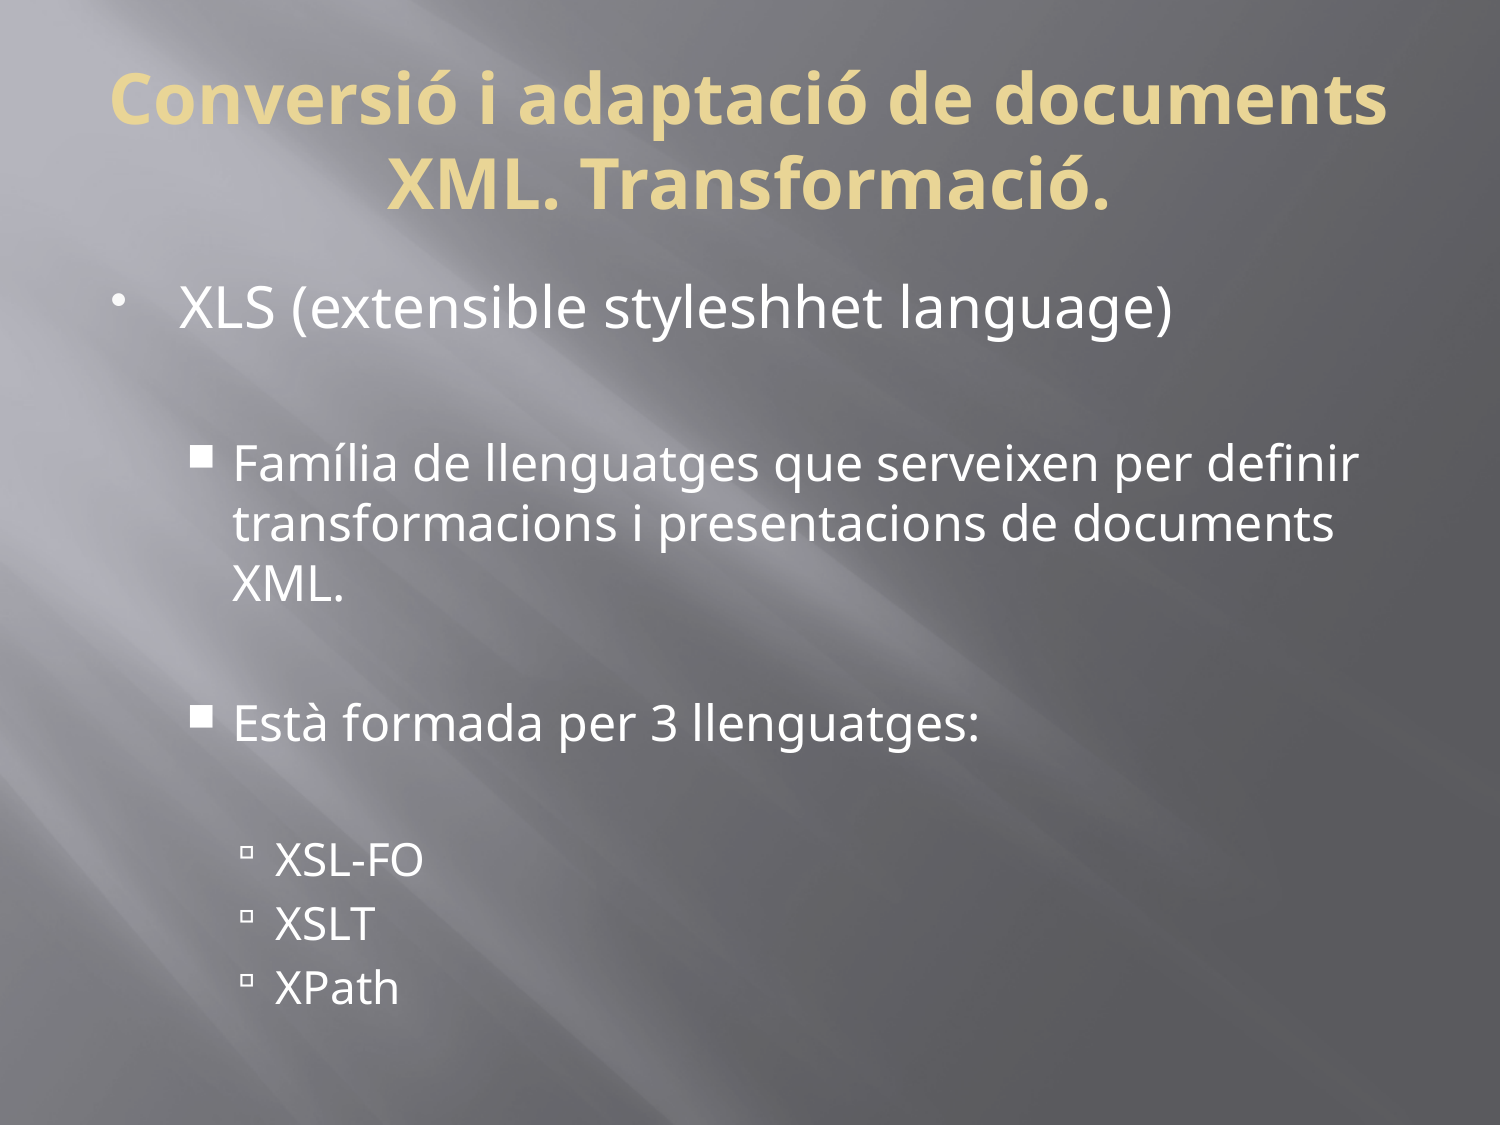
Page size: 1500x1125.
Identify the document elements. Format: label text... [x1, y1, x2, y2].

title Conversió i adaptació de documents XML. Transformació. [75, 45, 1425, 233]
picture [0, 0, 1500, 1125]
list XLS (extensible styleshhet language) Família de llenguatges que serveixen per definir transformacions i presentacions de documents XML. Està formada per 3 llenguatges: XSL-FO XSLT XPath [75, 262, 1425, 1035]
